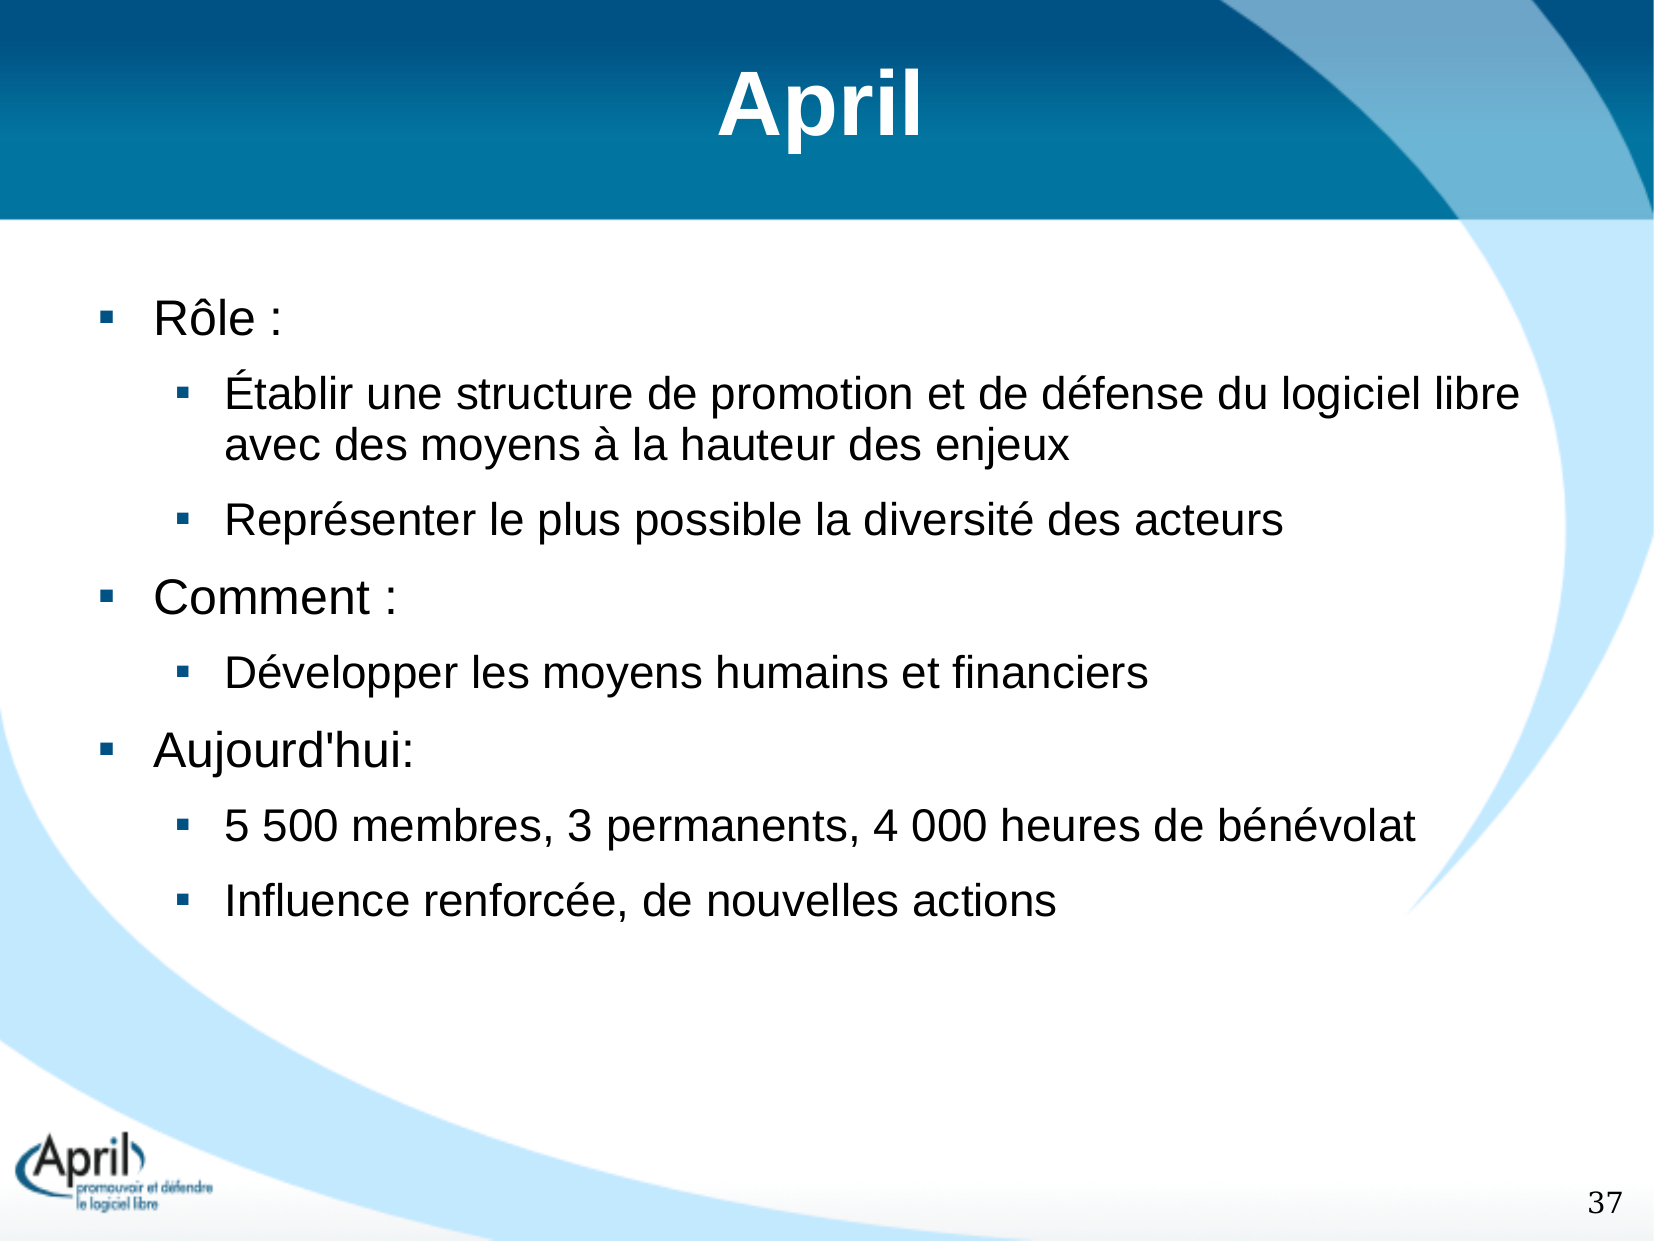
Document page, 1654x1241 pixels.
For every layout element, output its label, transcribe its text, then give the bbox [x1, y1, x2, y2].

title April [76, 7, 1565, 200]
picture [0, 0, 1654, 1241]
list Rôle : Établir une structure de promotion et de défense du logiciel libre avec des moyens à la hauteur des enjeux Représenter le plus possible la diversité des acteurs Comment : Développer les moyens humains et financiers Aujourd'hui: 5 500 membres, 3 permanents, 4 000 heures de bénévolat Influence renforcée, de nouvelles actions [82, 290, 1571, 1094]
